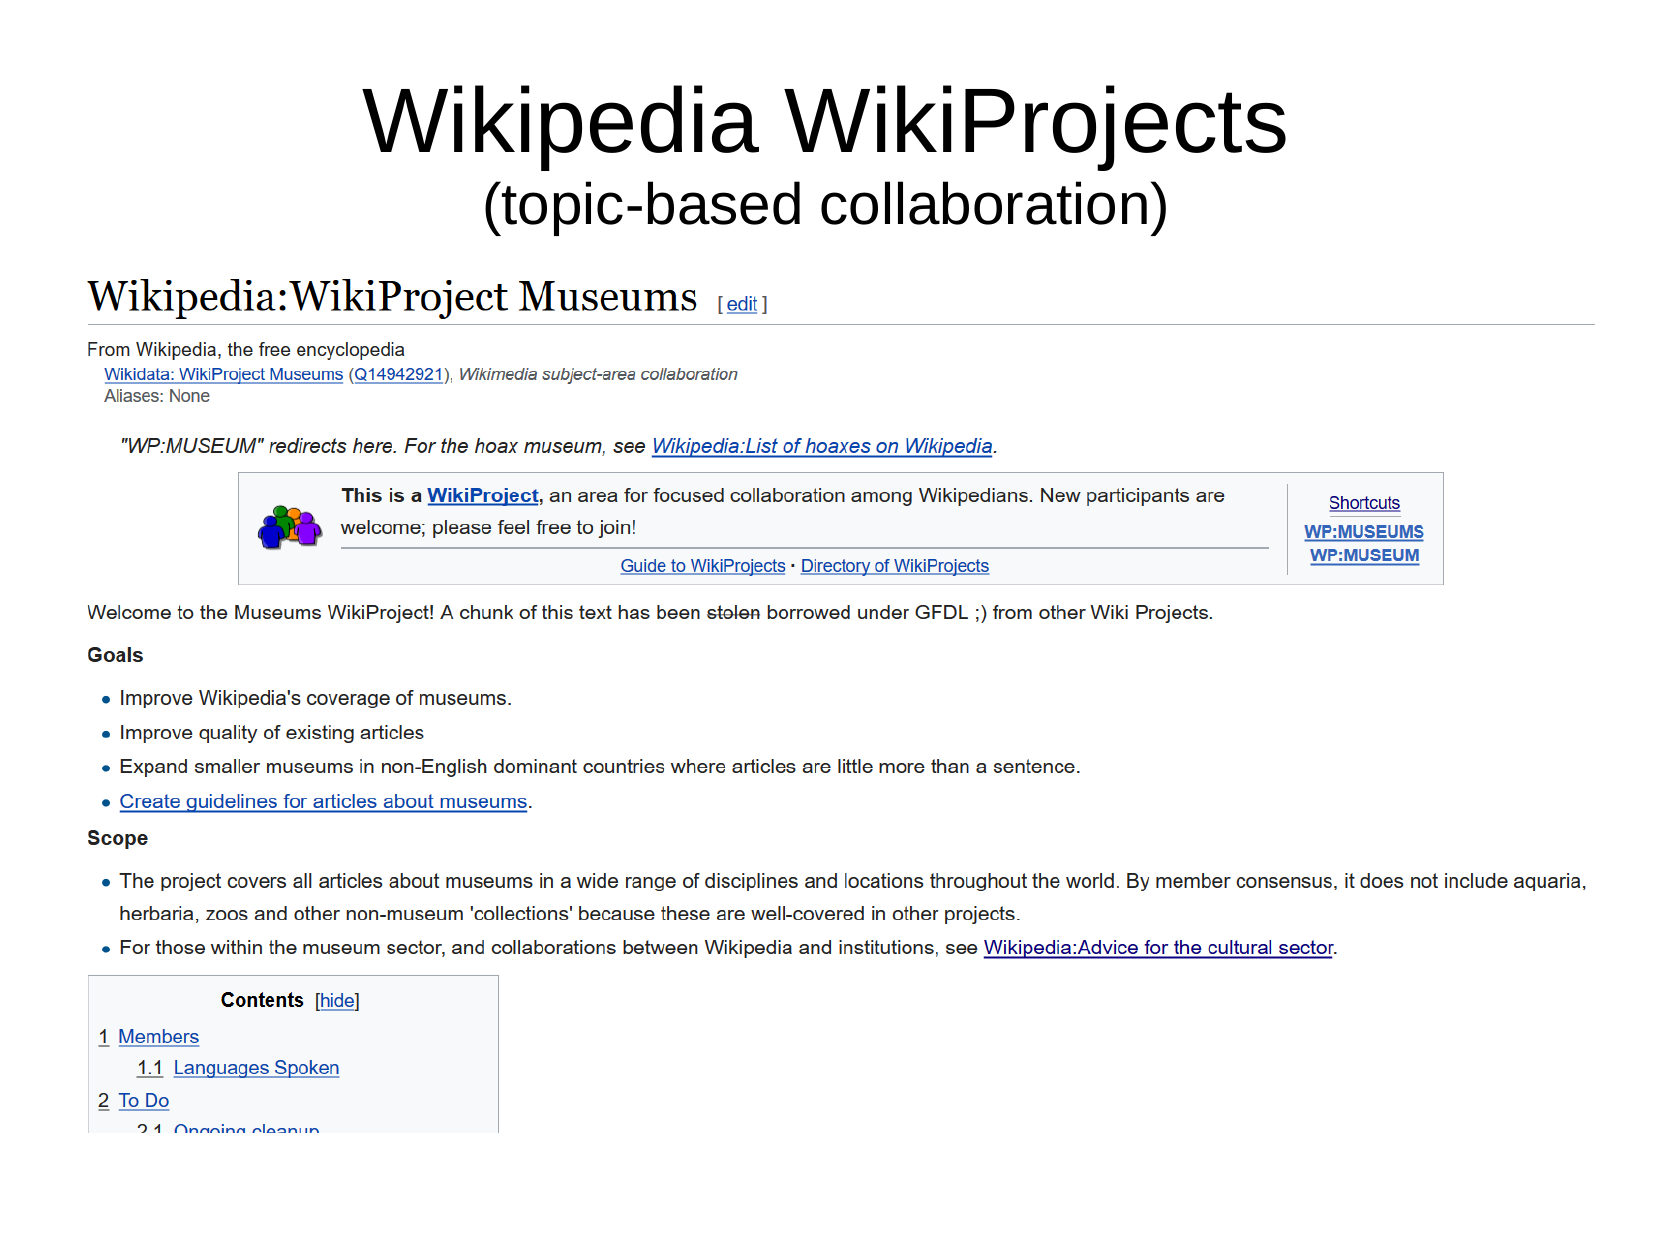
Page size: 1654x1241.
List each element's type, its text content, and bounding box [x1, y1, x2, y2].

title Wikipedia WikiProjects (topic-based collaboration) [82, 49, 1571, 250]
picture [58, 250, 1603, 1133]
